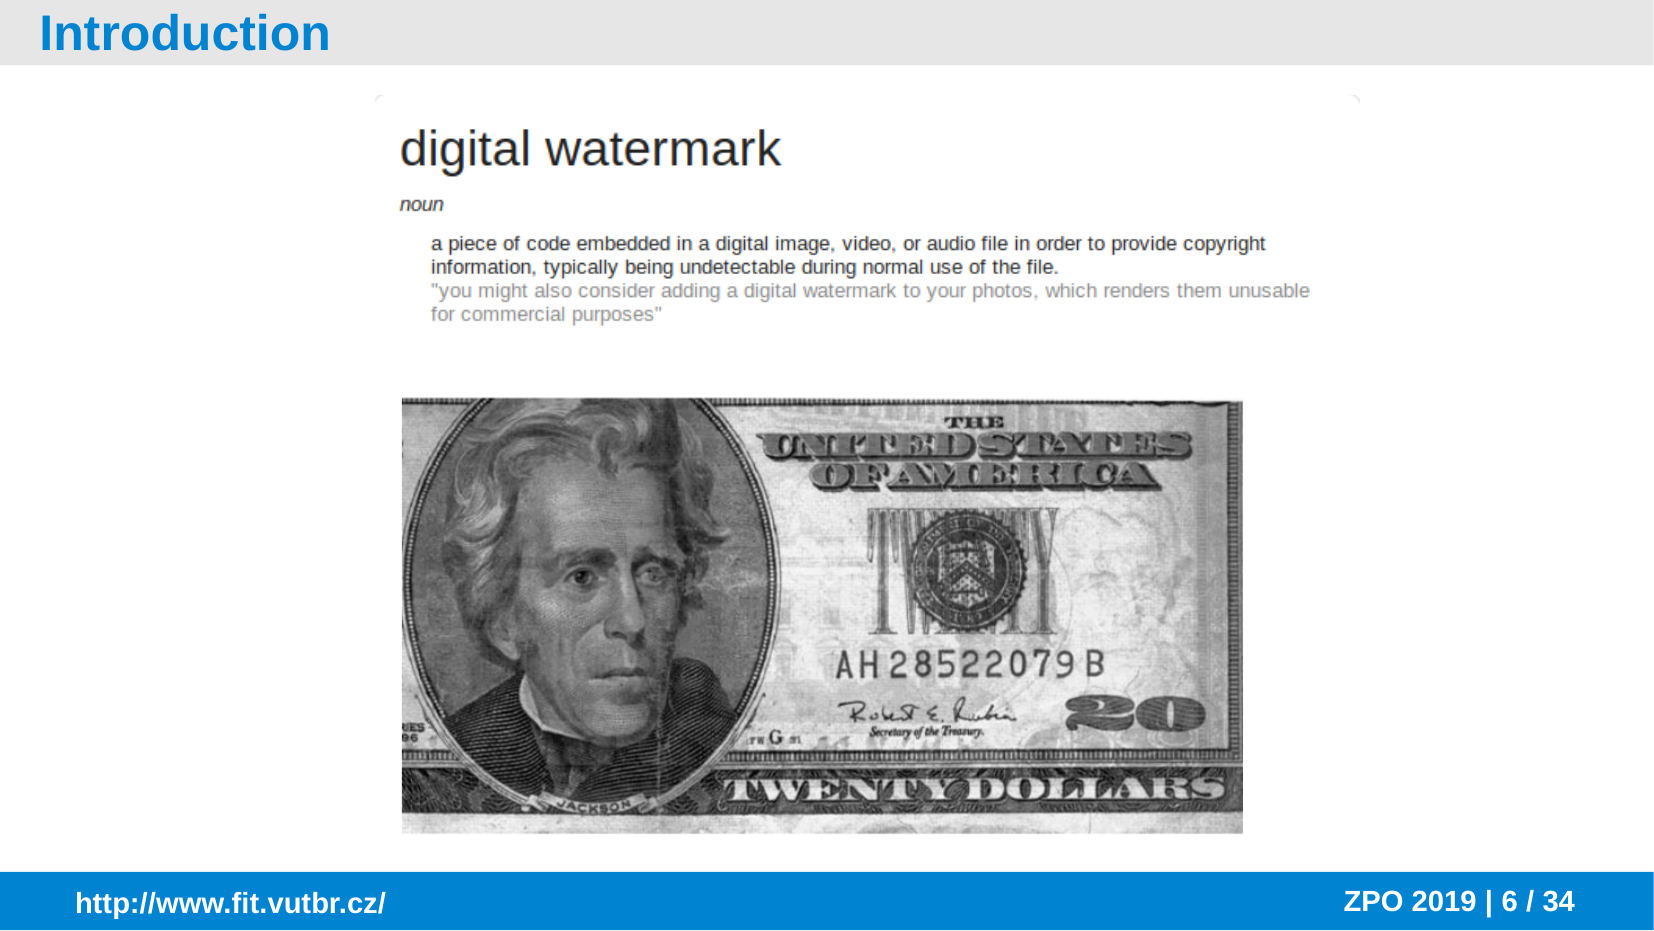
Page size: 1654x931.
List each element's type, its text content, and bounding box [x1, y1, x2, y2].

title Introduction [39, 4, 1615, 61]
picture [376, 367, 1277, 842]
picture [375, 95, 1360, 340]
